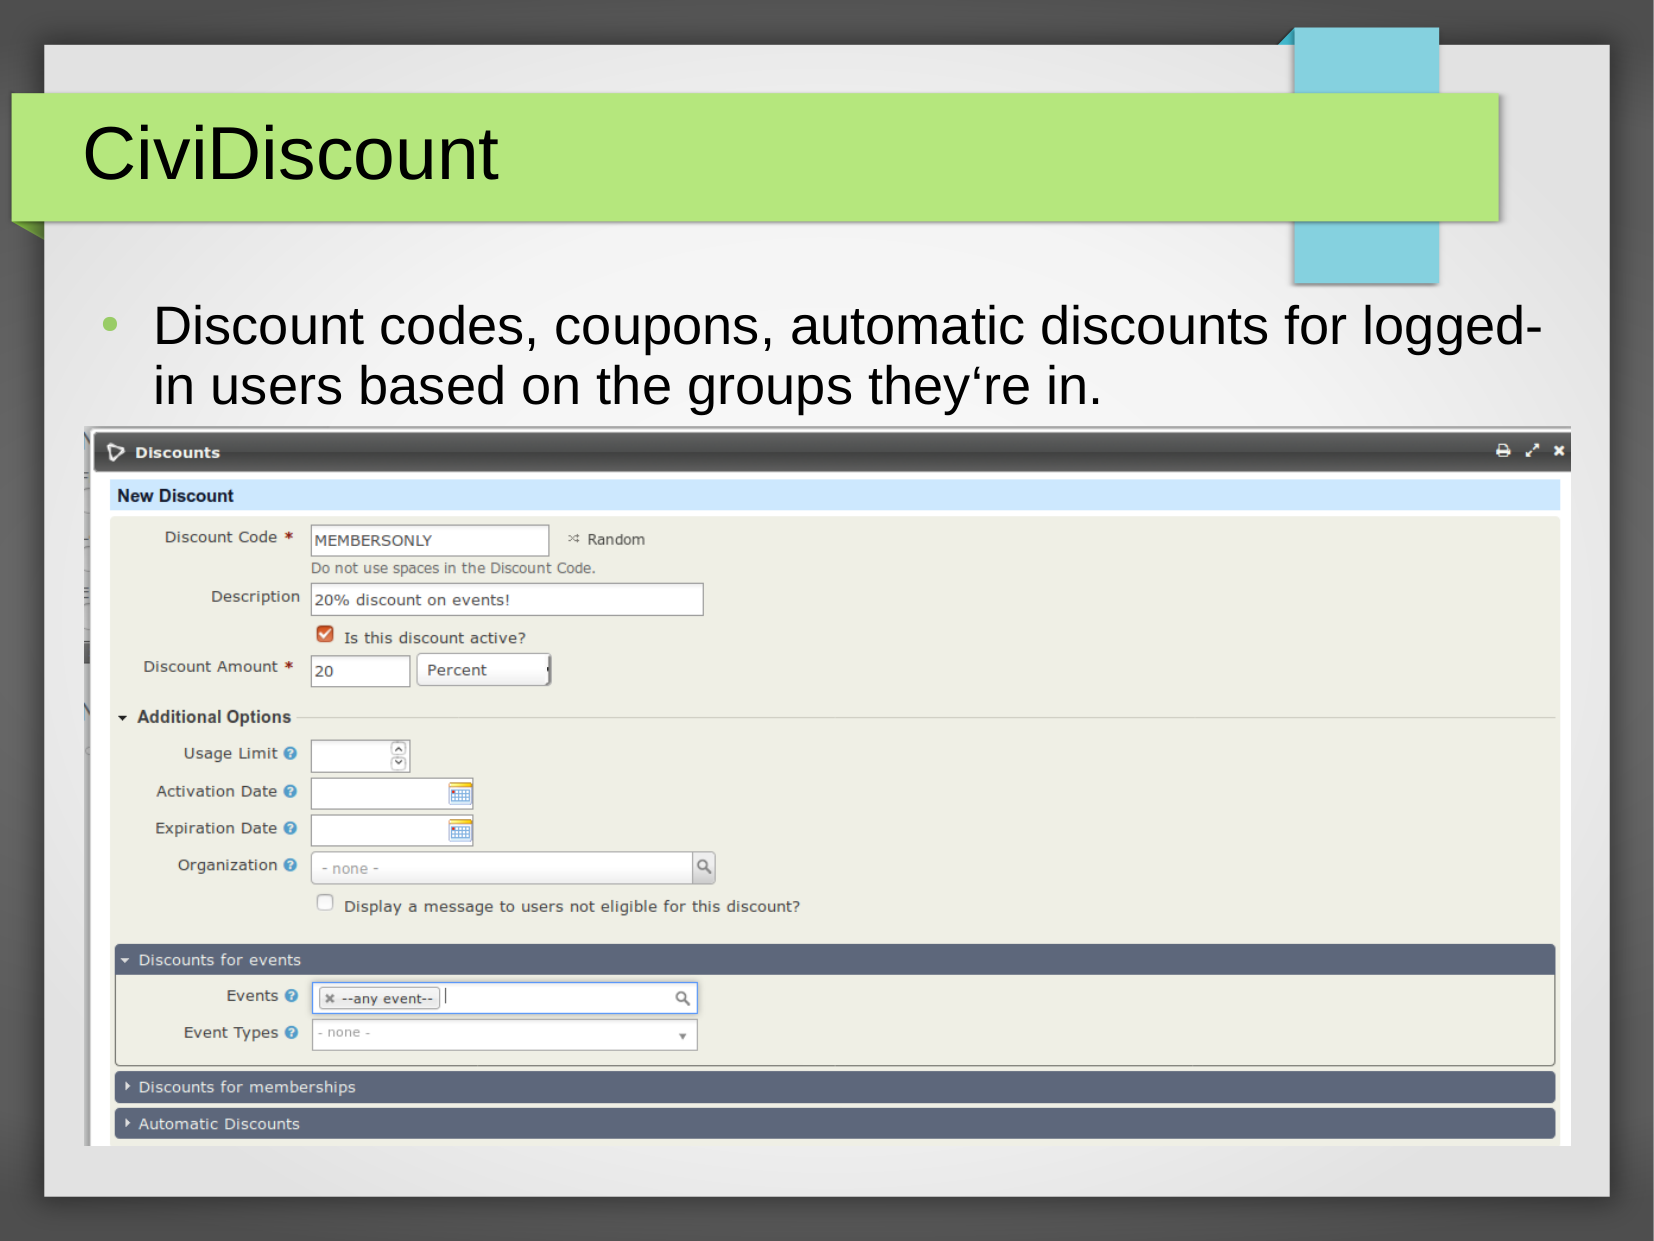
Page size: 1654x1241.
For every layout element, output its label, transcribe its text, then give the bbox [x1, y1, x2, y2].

title CiviDiscount [82, 94, 1264, 213]
list Discount codes, coupons, automatic discounts for logged-in users based on the groups they‘re in. [82, 295, 1571, 1015]
picture [0, 0, 1654, 1241]
